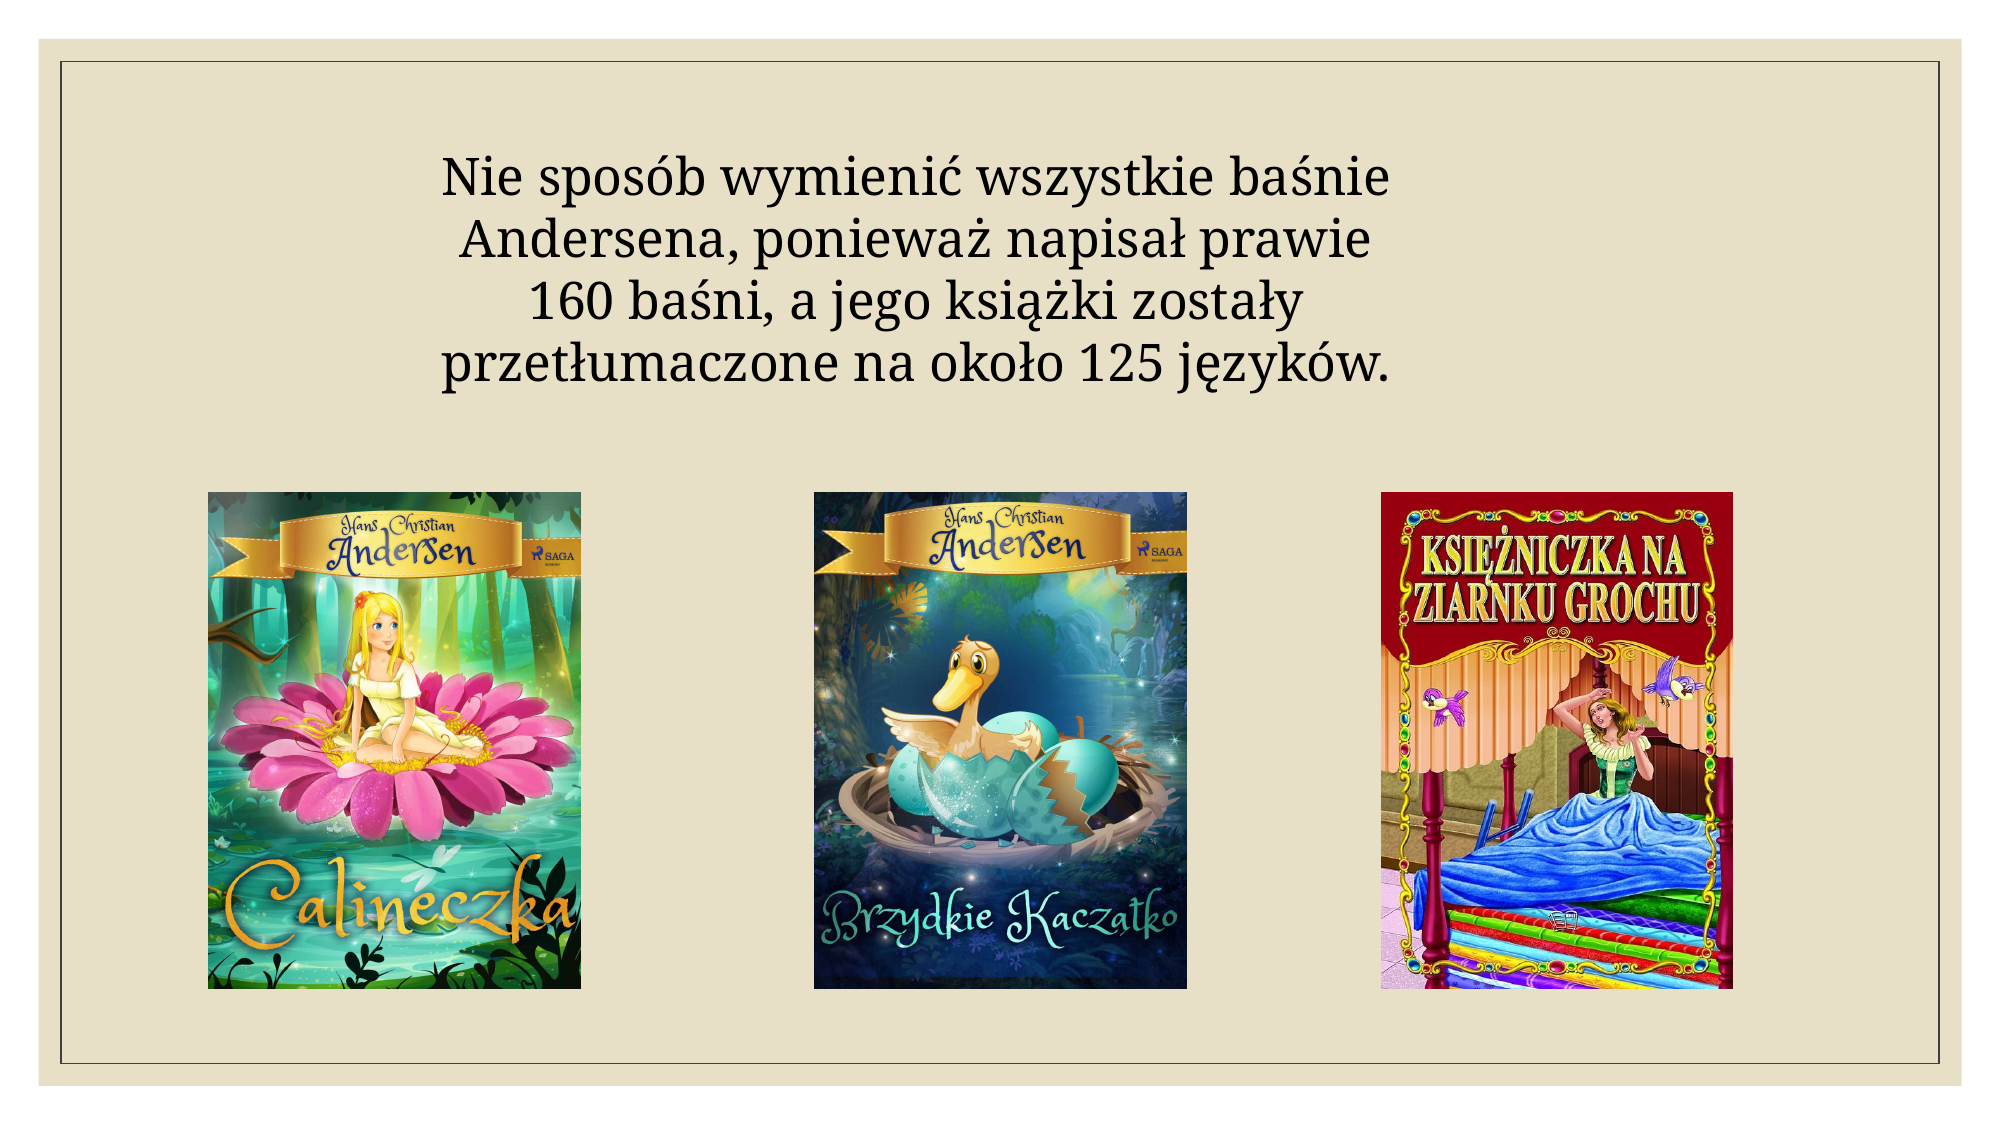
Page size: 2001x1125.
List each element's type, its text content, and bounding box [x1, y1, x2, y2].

picture [814, 492, 1187, 989]
list Nie sposób wymienić wszystkie baśnie Andersena, ponieważ napisał prawie 160 baśni, a jego książki zostały przetłumaczone na około 125 języków. [419, 136, 1414, 418]
picture [1381, 492, 1733, 989]
picture [208, 492, 581, 989]
